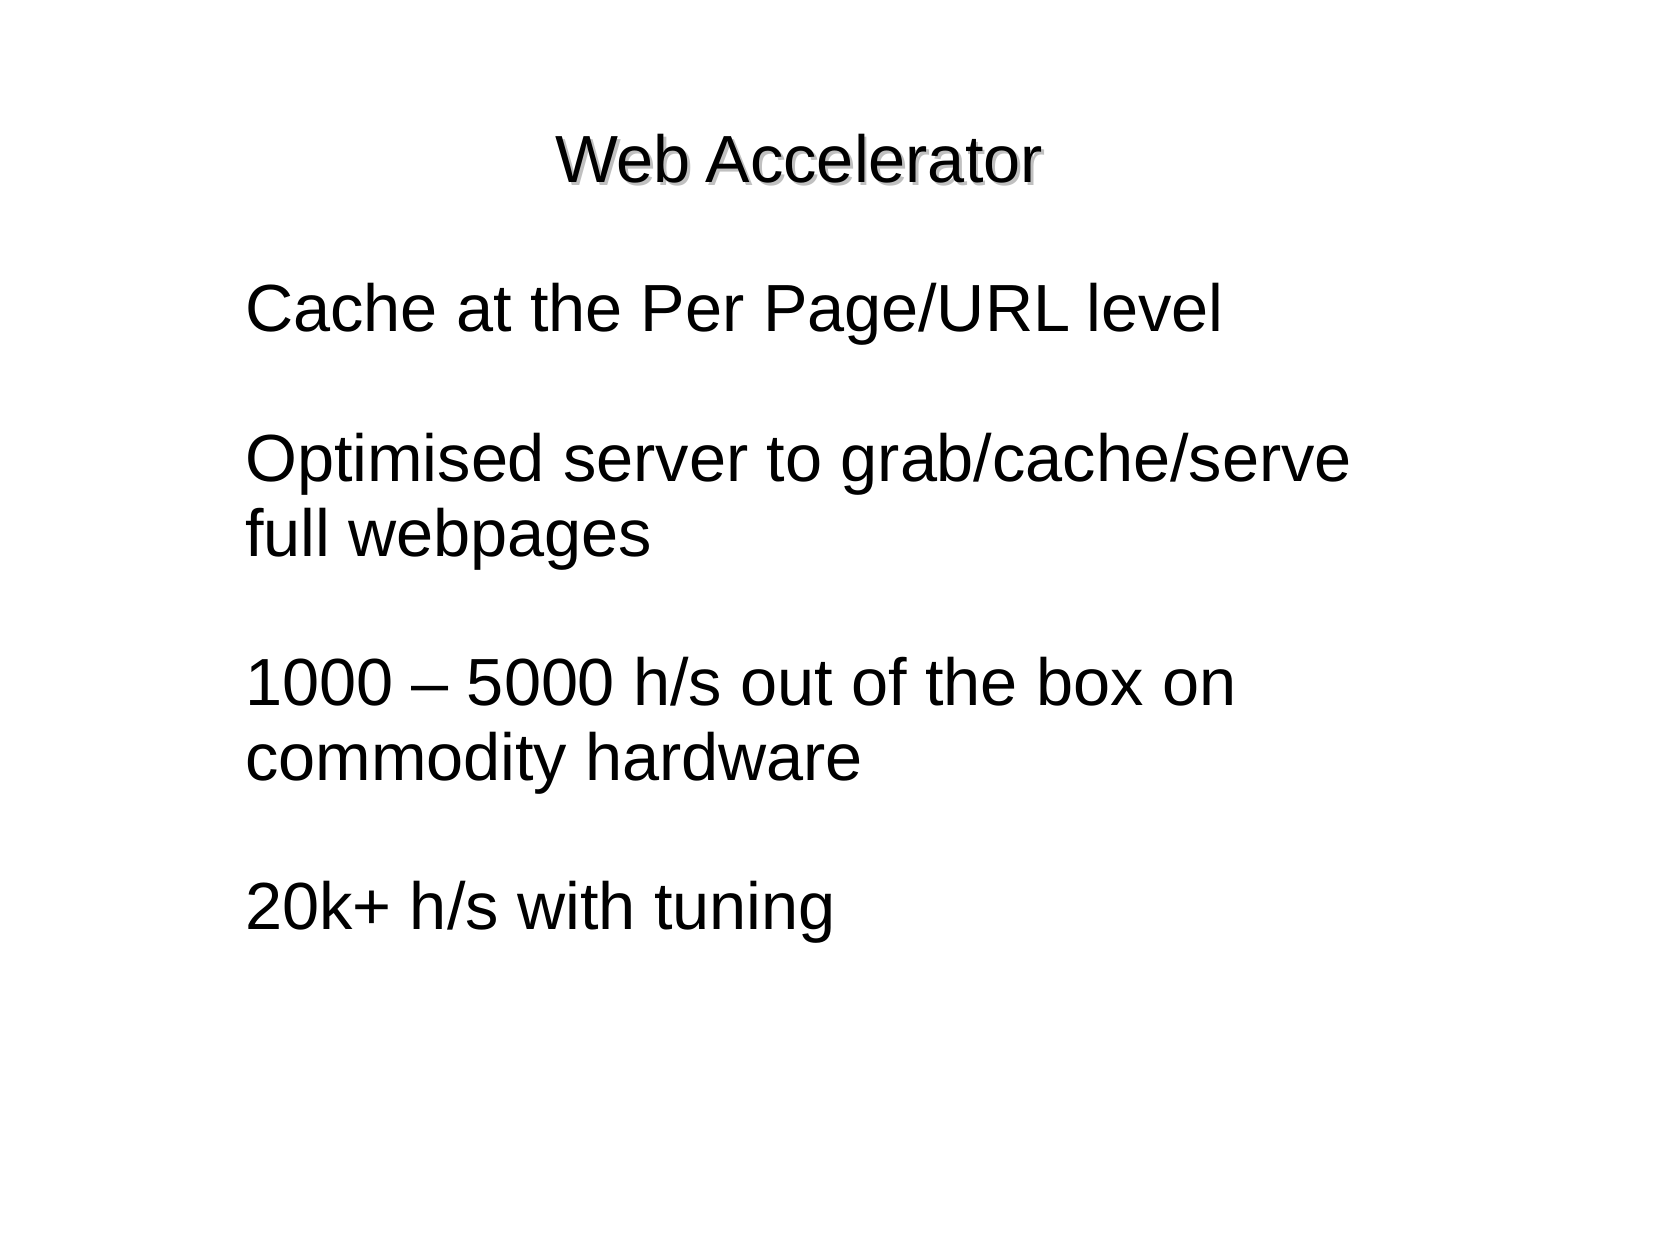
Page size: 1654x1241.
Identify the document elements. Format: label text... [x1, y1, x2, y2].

text_box Web Accelerator Cache at the Per Page/URL level Optimised server to grab/cache/serve full webpages 1000 – 5000 h/s out of the box on commodity hardware 20k+ h/s with tuning [230, 114, 1370, 1043]
